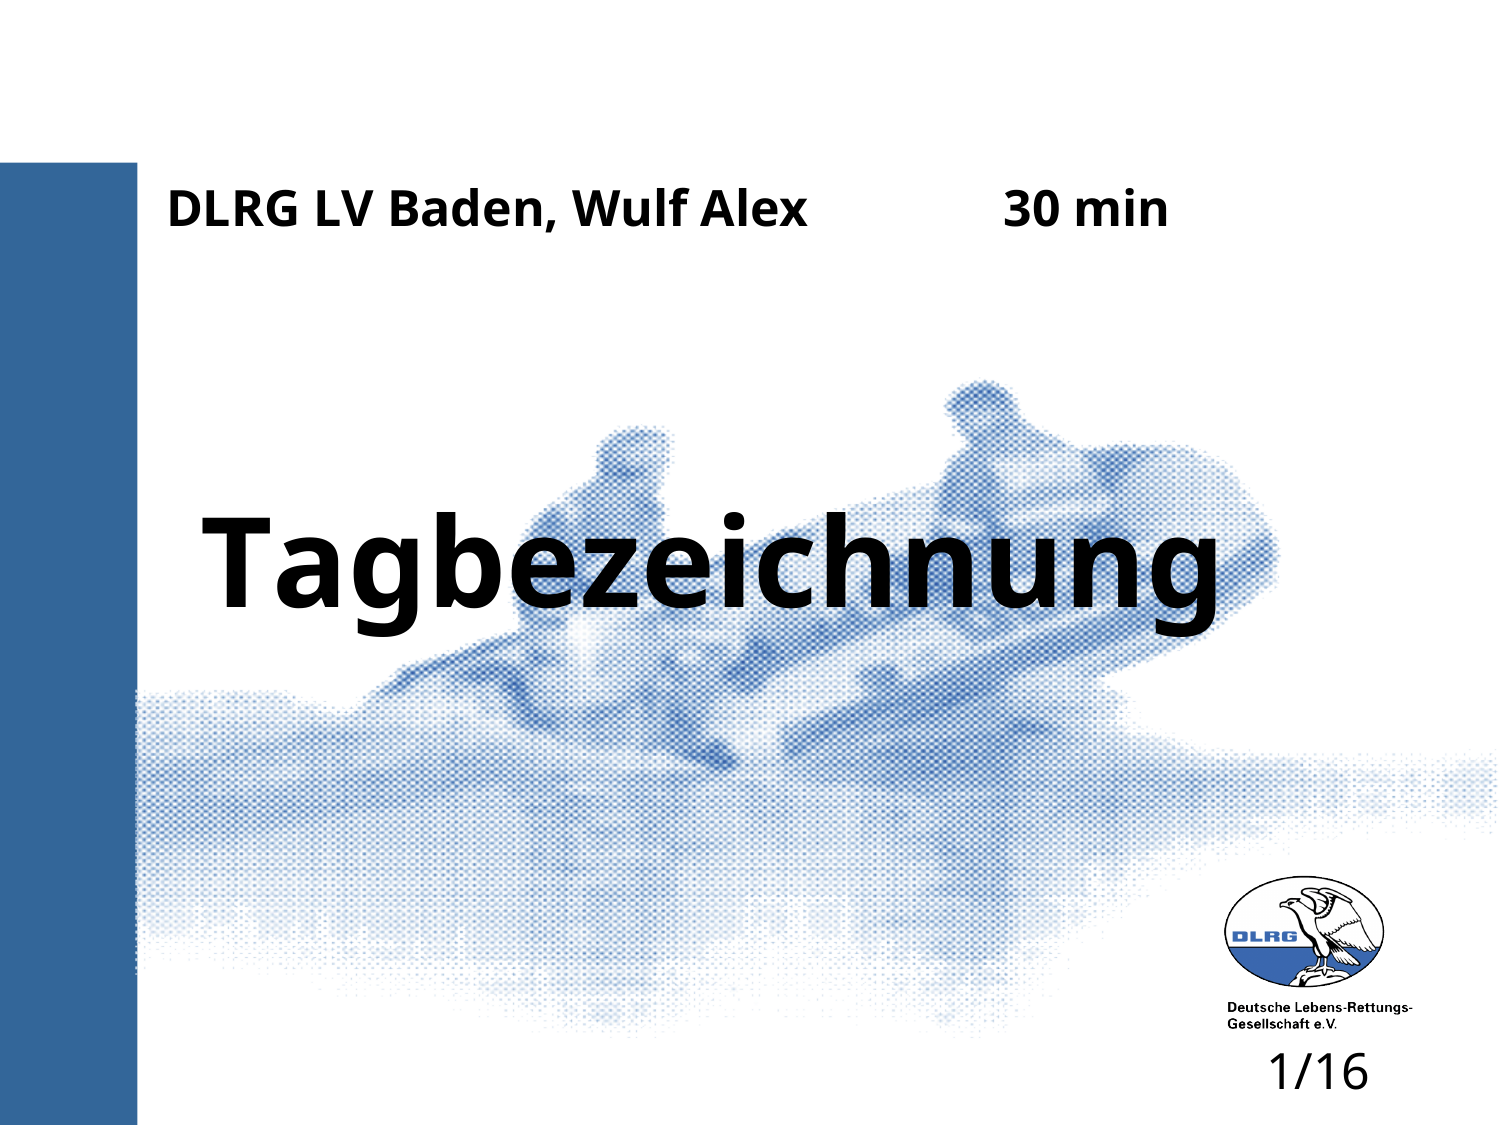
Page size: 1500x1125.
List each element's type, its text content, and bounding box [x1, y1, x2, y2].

subtitle DLRG LV Baden, Wulf Alex 30 min [151, 164, 1390, 240]
title Tagbezeichnung [130, 465, 1406, 654]
picture [134, 270, 1500, 1125]
text_box <Nummer>/16 [1251, 1032, 1500, 1108]
